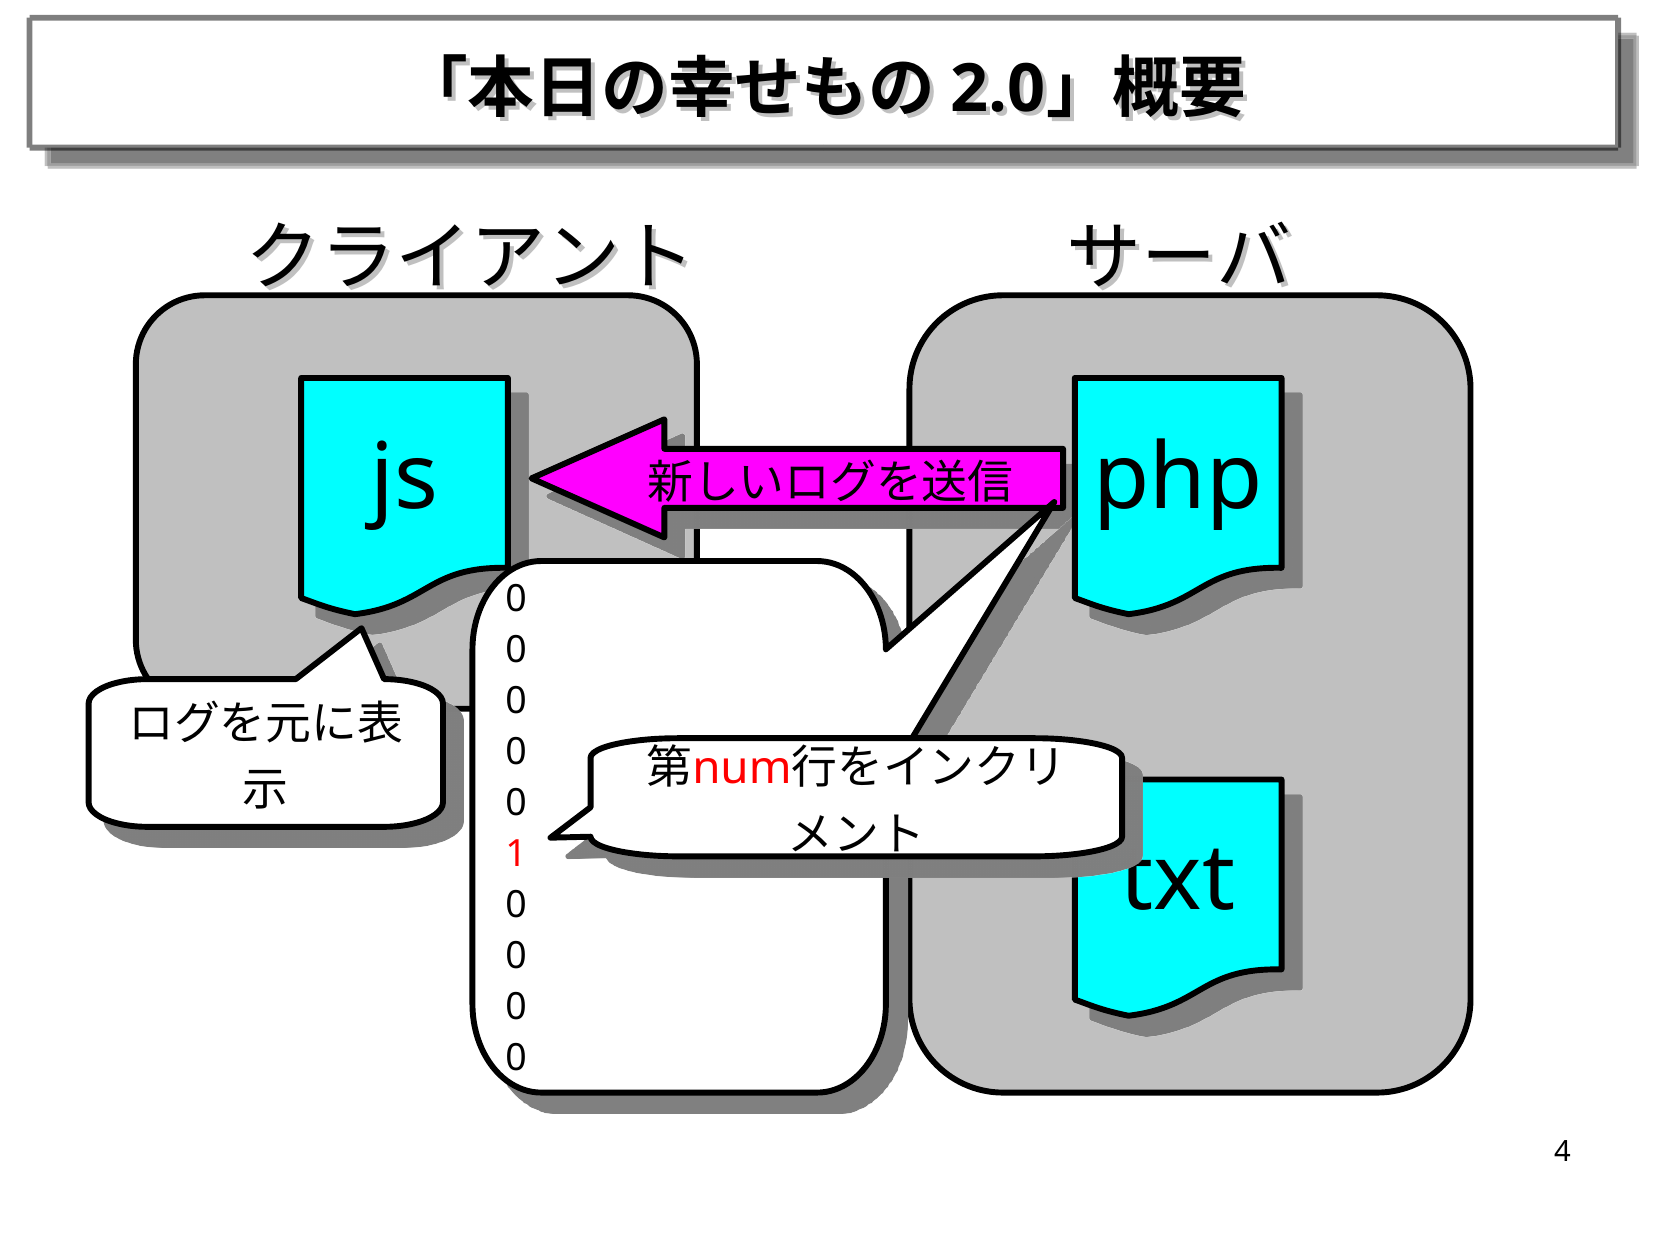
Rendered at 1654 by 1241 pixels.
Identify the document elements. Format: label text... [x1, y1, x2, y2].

text_box 「本日の幸せもの 2.0」概要 [29, 17, 1619, 148]
text_box クライアント [230, 189, 586, 285]
text_box [909, 295, 1471, 1093]
text_box [909, 508, 1046, 628]
text_box サーバ [1051, 189, 1279, 285]
text_box txt [1074, 779, 1282, 1016]
text_box ログを元に表示 [88, 628, 443, 827]
text_box js [301, 377, 508, 615]
text_box 0 0 0 0 0 1 0 0 0 0 [472, 501, 1055, 1093]
text_box php [1074, 377, 1282, 615]
text_box 新しいログを送信 [531, 419, 1064, 538]
text_box 第num行をインクリメント [550, 738, 1123, 857]
text_box [135, 295, 697, 709]
